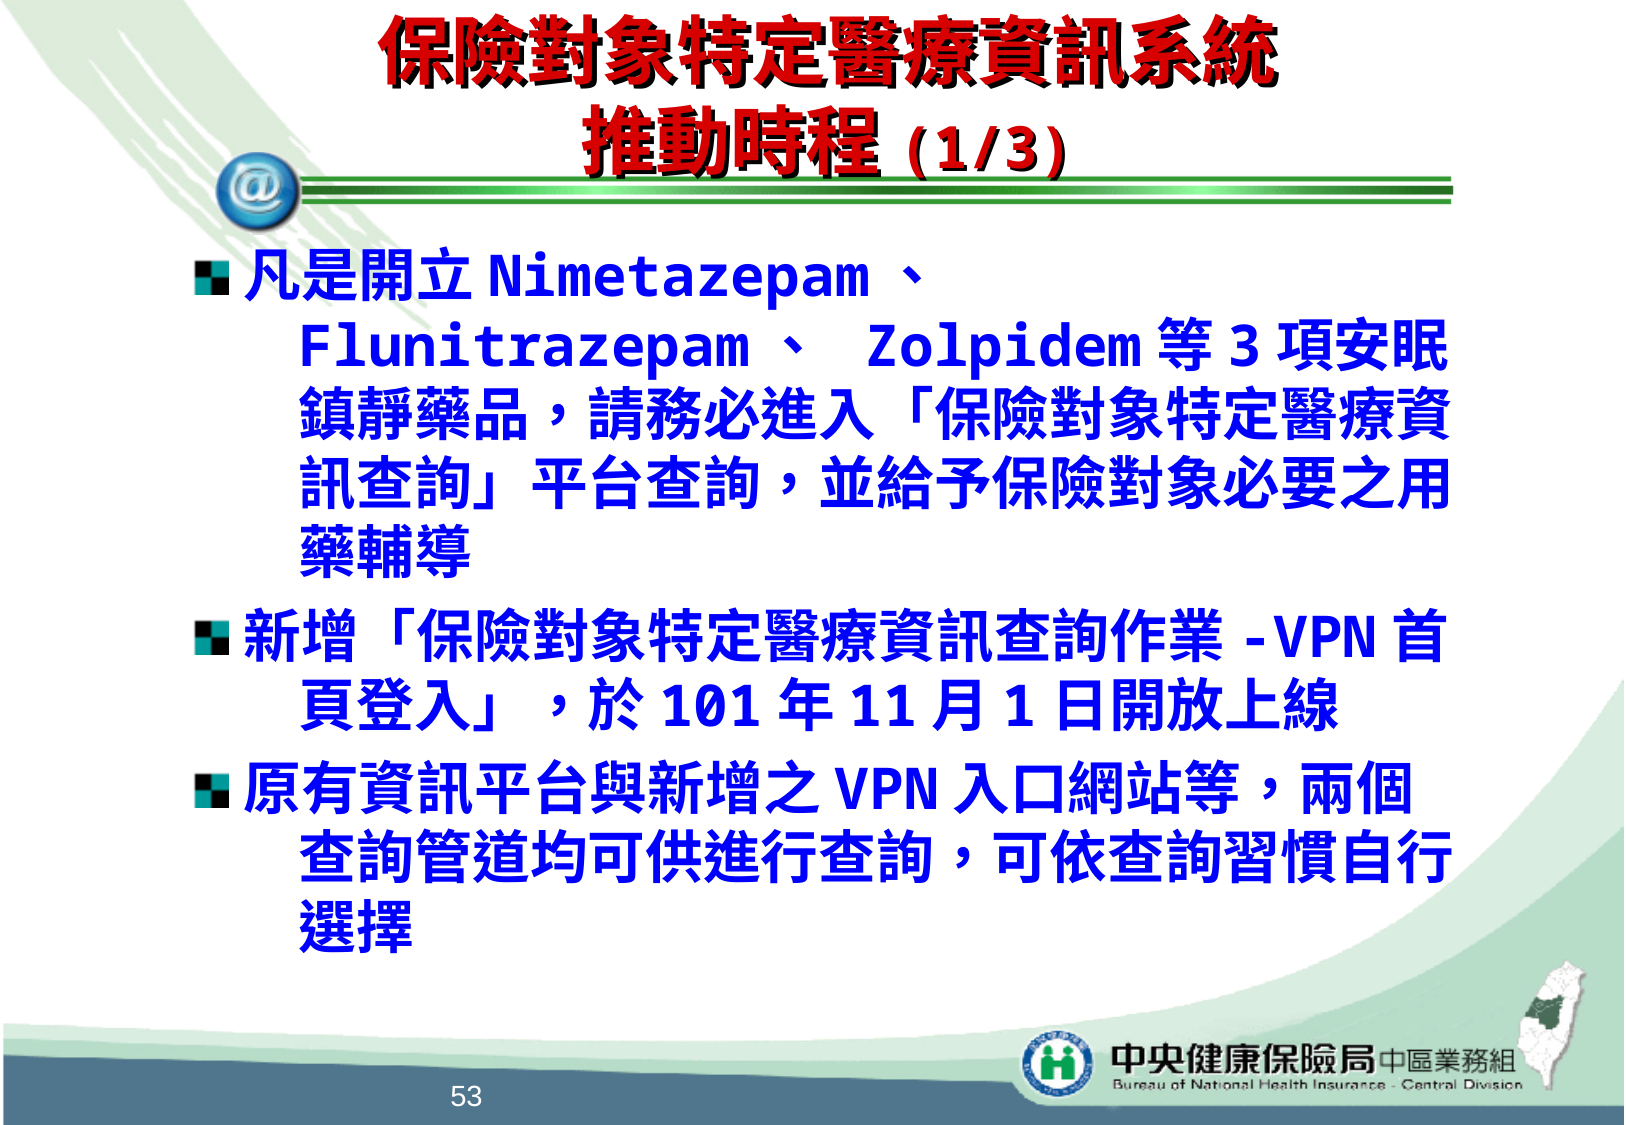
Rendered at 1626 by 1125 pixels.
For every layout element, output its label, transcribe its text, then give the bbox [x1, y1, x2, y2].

text_box [435, 1065, 815, 1125]
list 凡是開立Nimetazepam、 Flunitrazepam、 Zolpidem等3項安眠鎮靜藥品，請務必進入「保險對象特定醫療資訊查詢」平台查詢，並給予保險對象必要之用藥輔導 新增「保險對象特定醫療資訊查詢作業-VPN首頁登入」，於101年11月1日開放上線 原有資訊平台與新增之VPN入口網站等，兩個查詢管道均可供進行查詢，可依查詢習慣自行選擇 [172, 231, 1473, 971]
title 保險對象特定醫療資訊系統 推動時程(1/3) [127, 0, 1527, 184]
